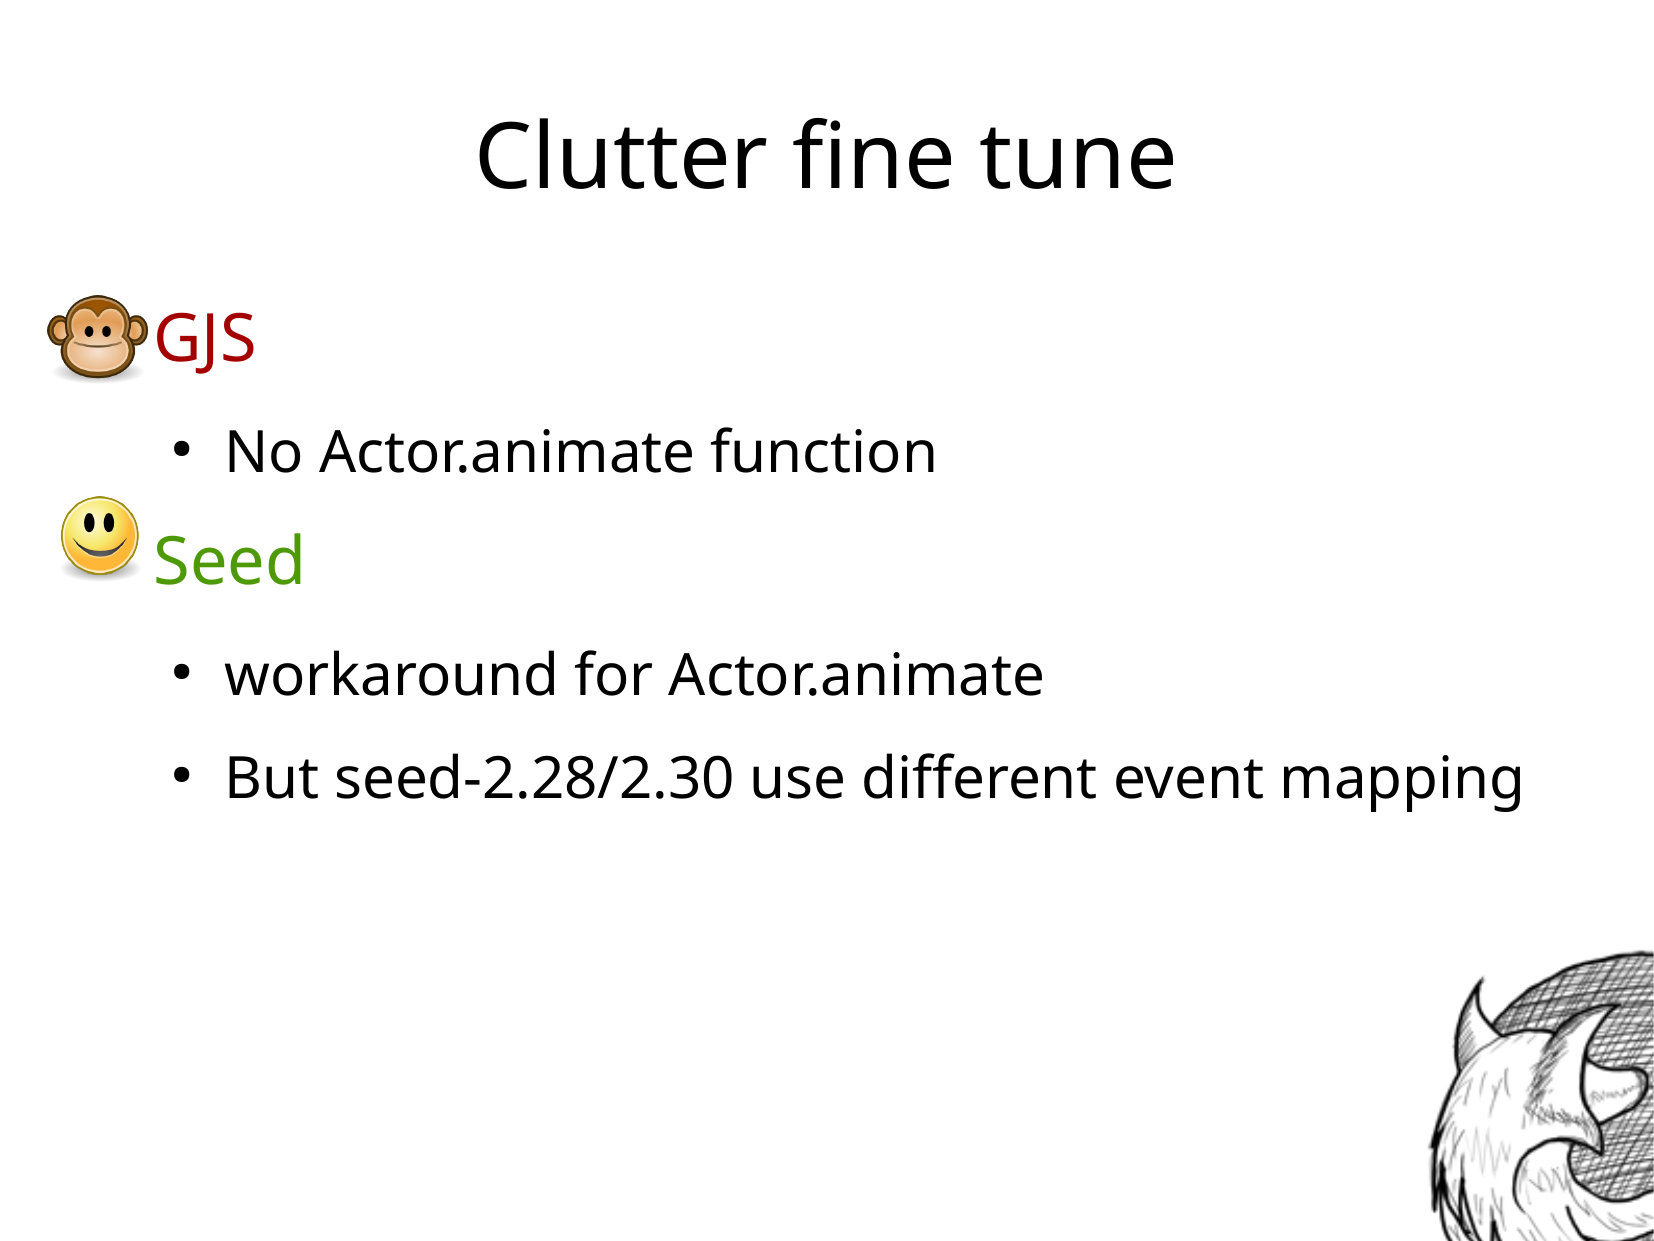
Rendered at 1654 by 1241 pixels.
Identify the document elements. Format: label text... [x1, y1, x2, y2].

picture [1386, 915, 1654, 1241]
picture [59, 496, 142, 582]
list GJS No Actor.animate function Seed workaround for Actor.animate But seed-2.28/2.30 use different event mapping [82, 290, 1571, 1109]
picture [47, 295, 148, 384]
title Clutter fine tune [82, 56, 1571, 250]
